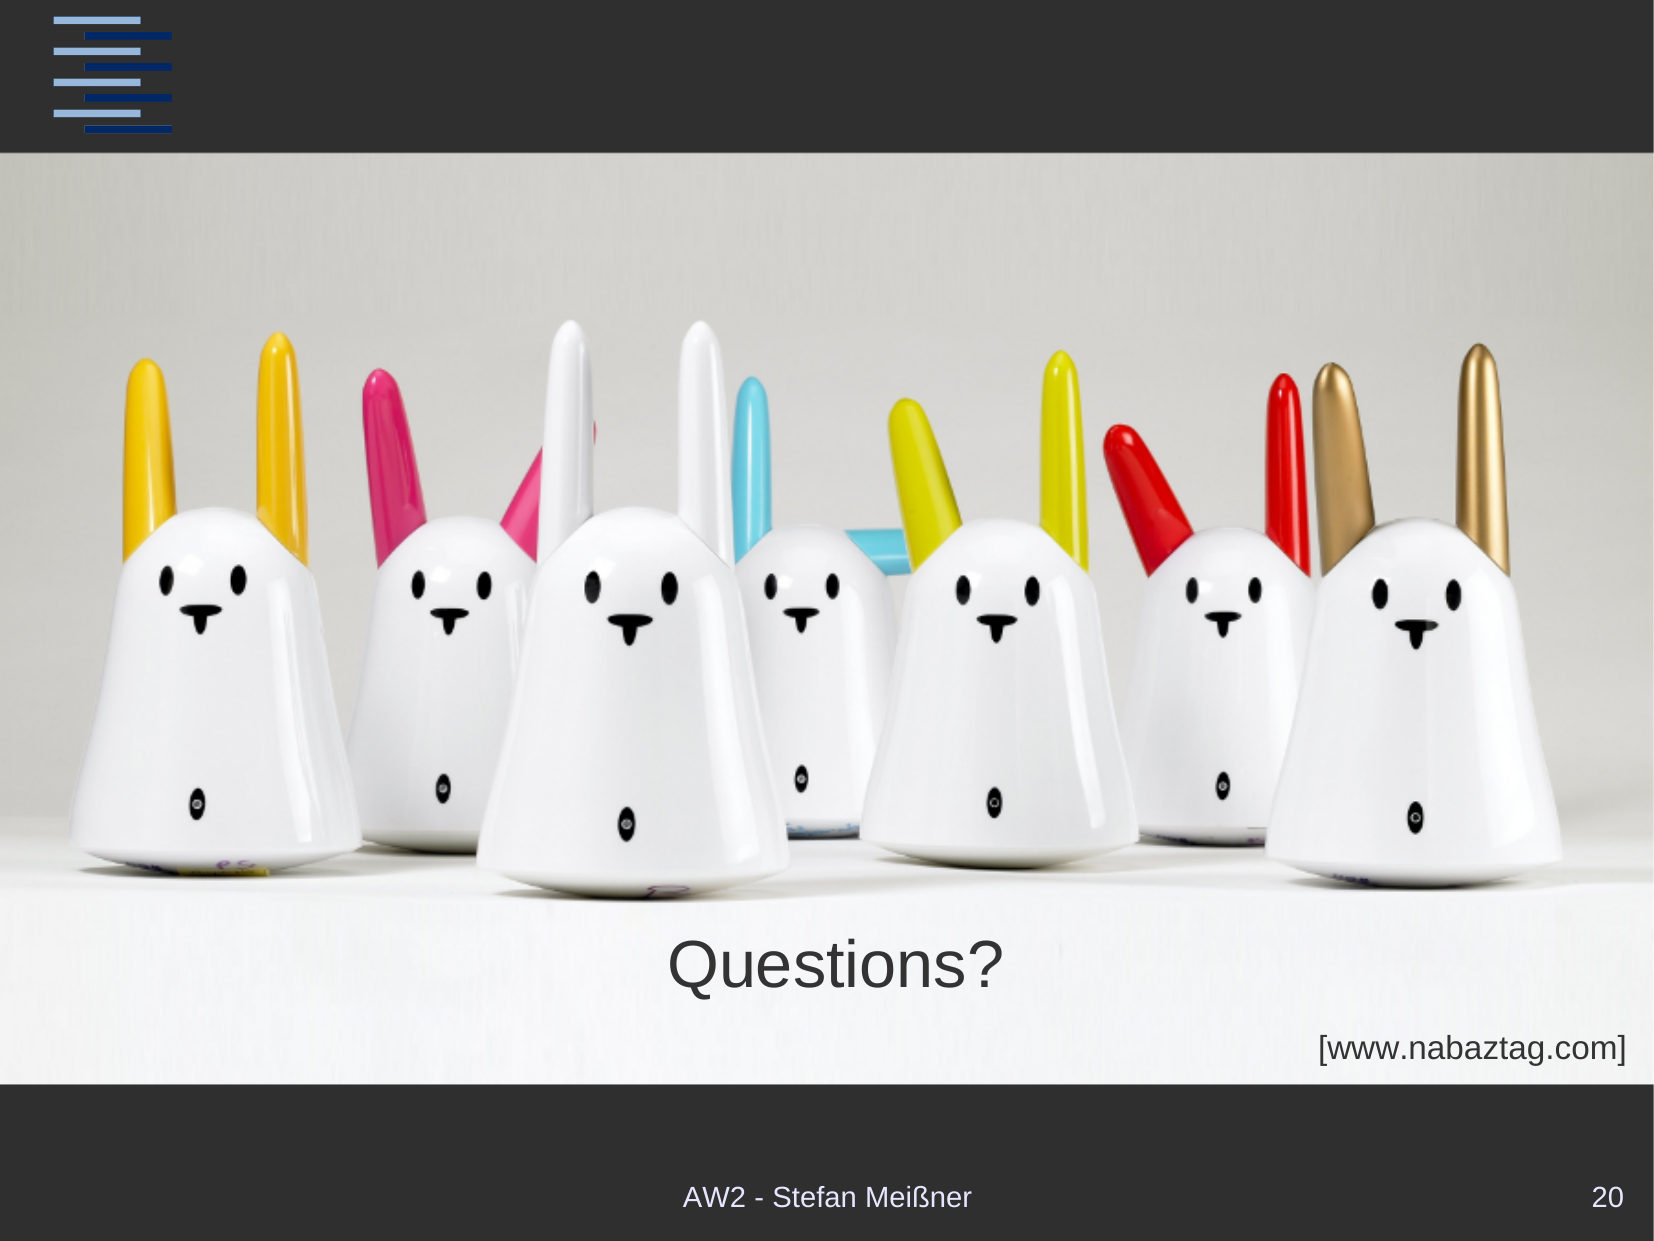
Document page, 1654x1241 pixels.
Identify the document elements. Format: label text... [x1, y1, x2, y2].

list Questions? [634, 927, 1019, 1016]
text_box [www.nabaztag.com] [1110, 1022, 1642, 1075]
picture [0, 0, 1654, 1241]
title [29, 29, 1625, 148]
